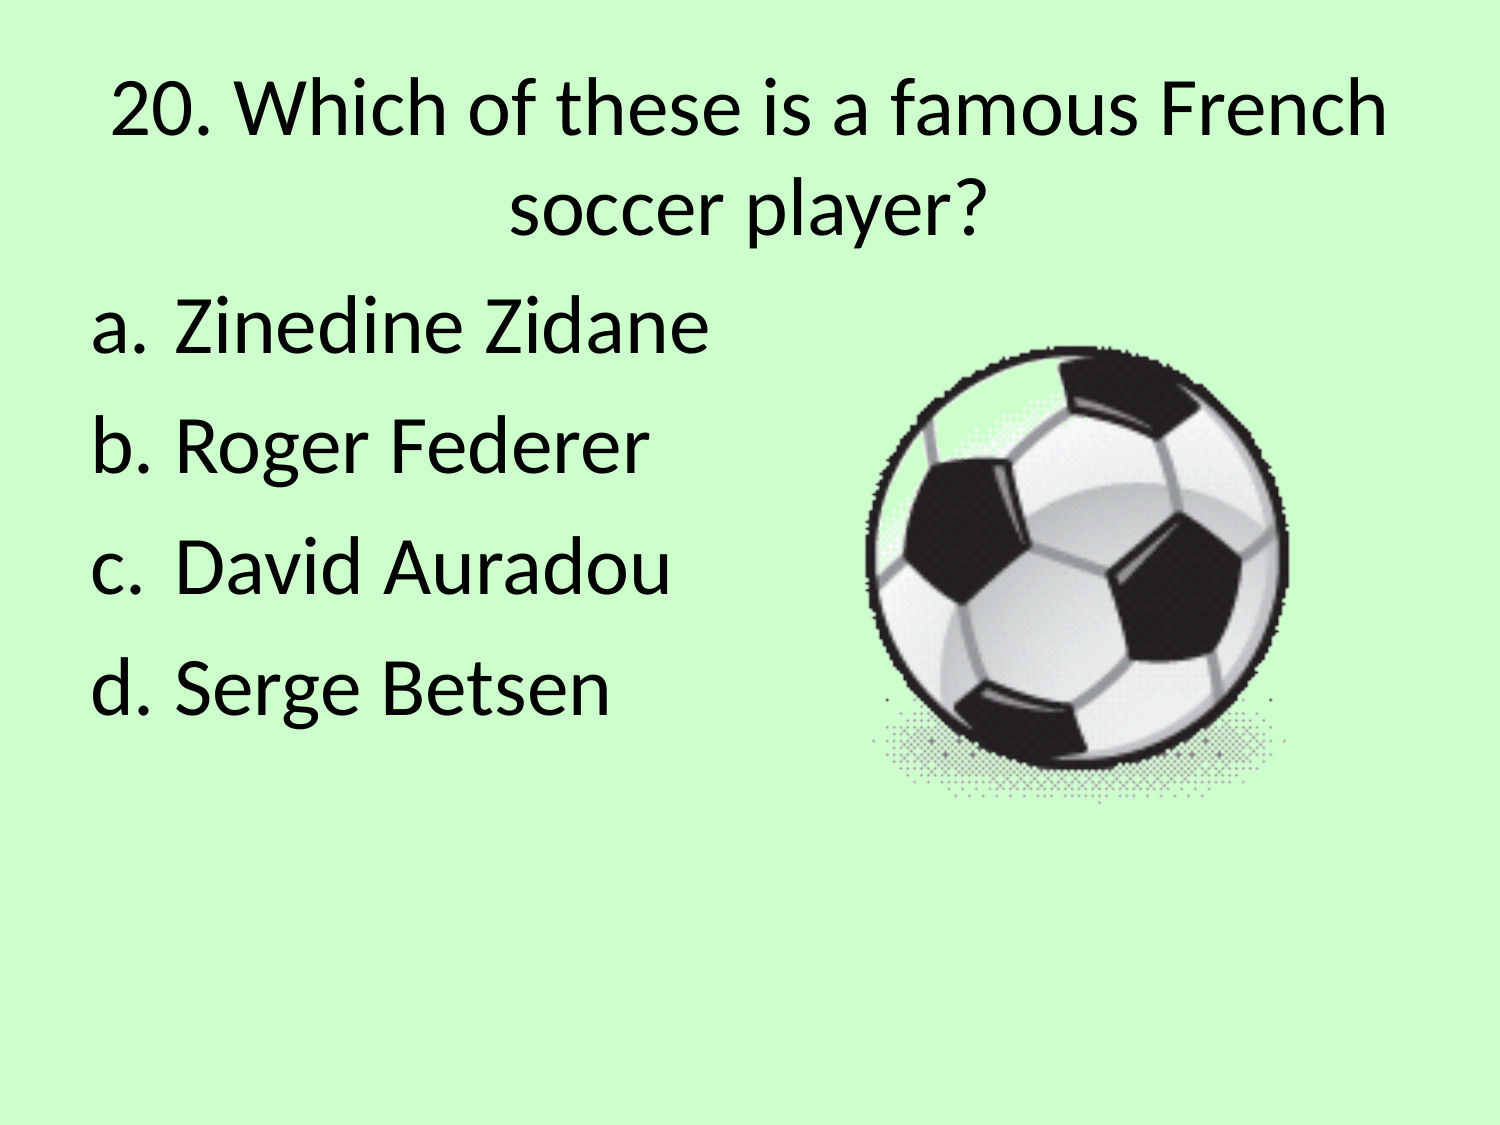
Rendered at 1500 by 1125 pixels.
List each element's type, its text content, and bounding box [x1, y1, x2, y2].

list Zinedine Zidane Roger Federer David Auradou Serge Betsen [75, 262, 1426, 1005]
picture [832, 316, 1325, 809]
title 20. Which of these is a famous French soccer player? [75, 45, 1426, 233]
